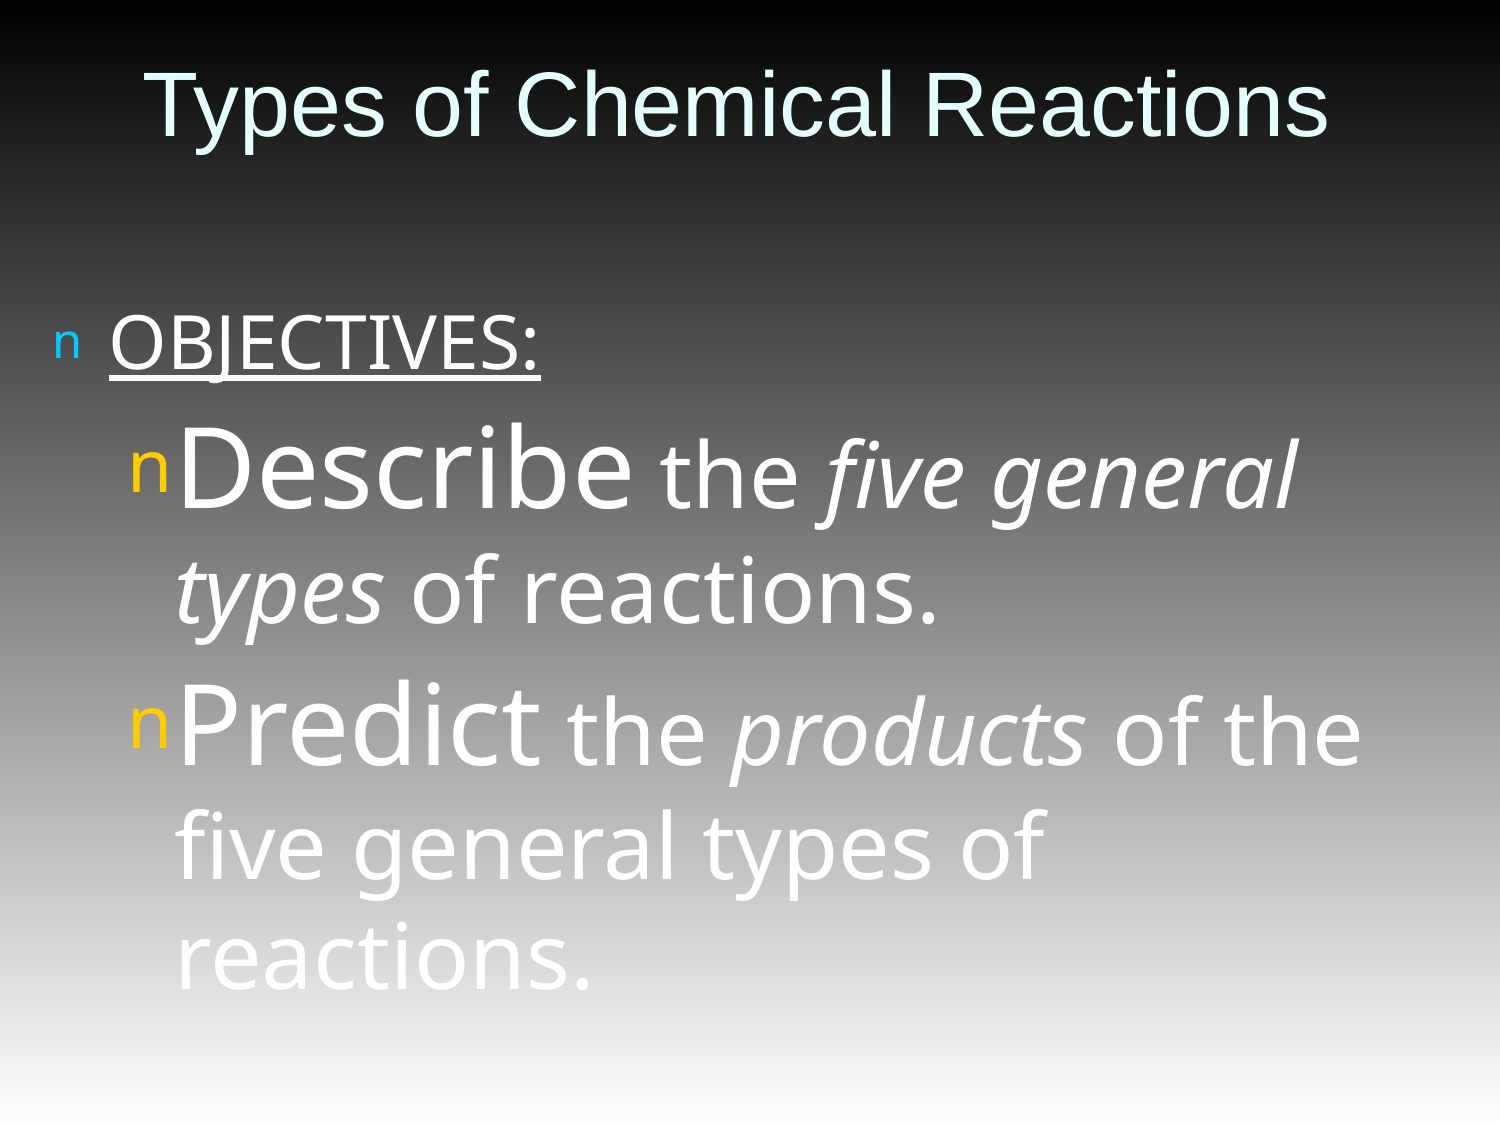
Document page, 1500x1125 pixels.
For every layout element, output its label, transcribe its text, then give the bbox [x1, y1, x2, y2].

title Types of Chemical Reactions [99, 37, 1375, 164]
list OBJECTIVES: Describe the five general types of reactions. Predict the products of the five general types of reactions. [37, 287, 1438, 1013]
